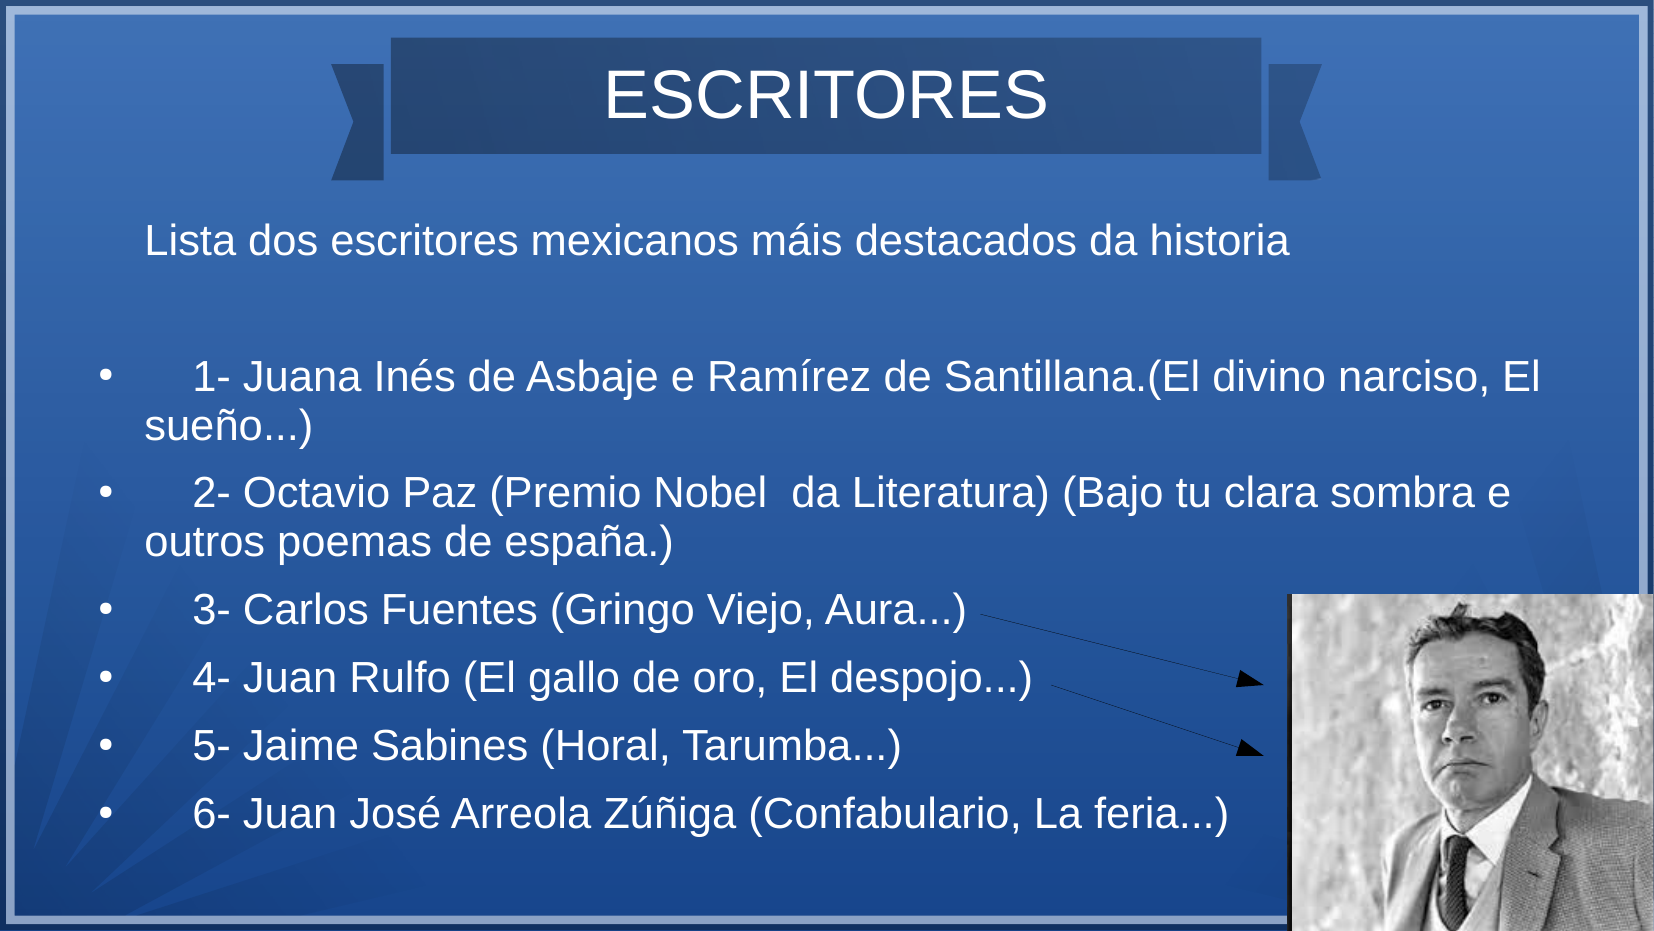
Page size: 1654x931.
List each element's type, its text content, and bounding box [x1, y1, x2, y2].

picture [1287, 594, 1654, 931]
list Lista dos escritores mexicanos máis destacados da historia 1- Juana Inés de Asbaje e Ramírez de Santillana.(El divino narciso, El sueño...) 2- Octavio Paz (Premio Nobel da Literatura) (Bajo tu clara sombra e outros poemas de españa.) 3- Carlos Fuentes (Gringo Viejo, Aura...) 4- Juan Rulfo (El gallo de oro, El despojo...) 5- Jaime Sabines (Horal, Tarumba...) 6- Juan José Arreola Zúñiga (Confabulario, La feria...) [82, 215, 1571, 839]
title ESCRITORES [389, 35, 1264, 154]
